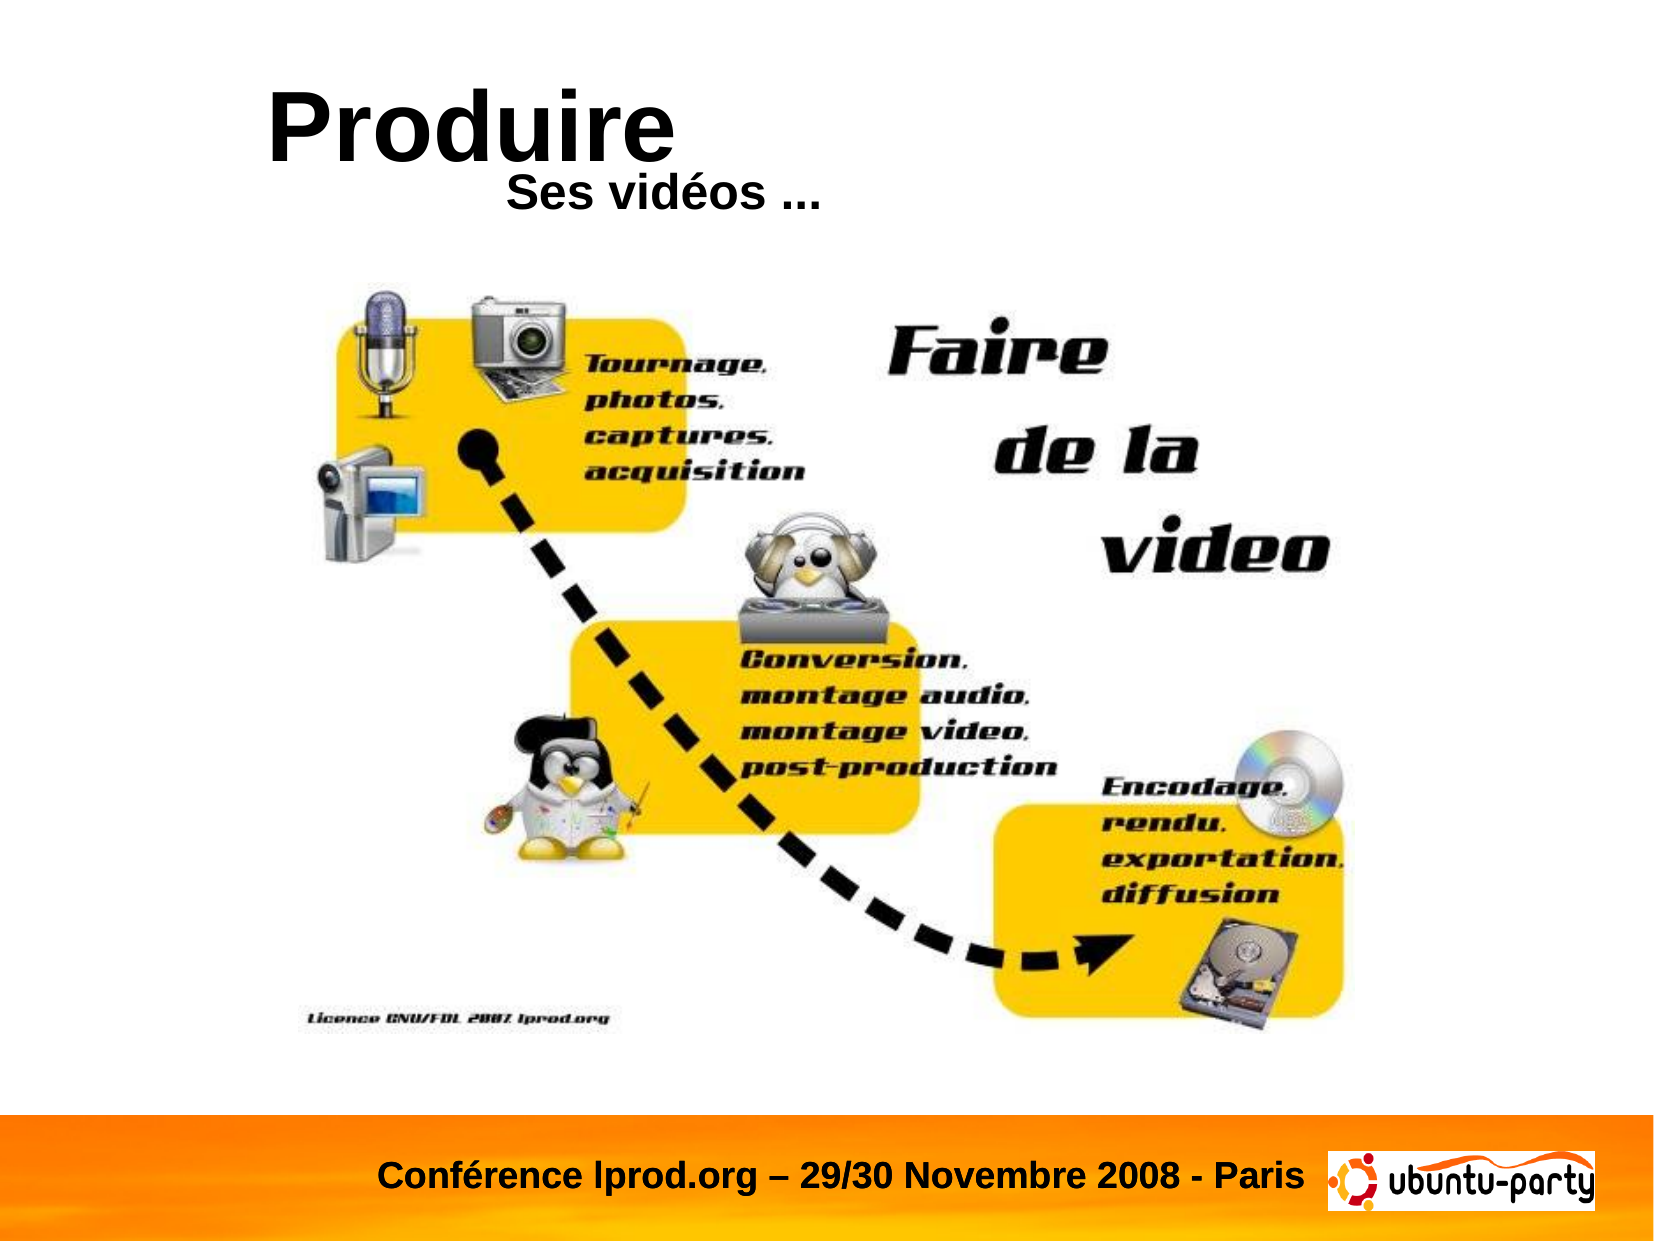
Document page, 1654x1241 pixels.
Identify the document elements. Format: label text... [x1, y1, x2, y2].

text_box Produire [59, 63, 886, 207]
text_box Ses vidéos ... [118, 156, 1211, 237]
text_box Conférence lprod.org – 29/30 Novembre 2008 - Paris [295, 1147, 1388, 1211]
picture [0, 1115, 1654, 1241]
picture [298, 282, 1355, 1034]
